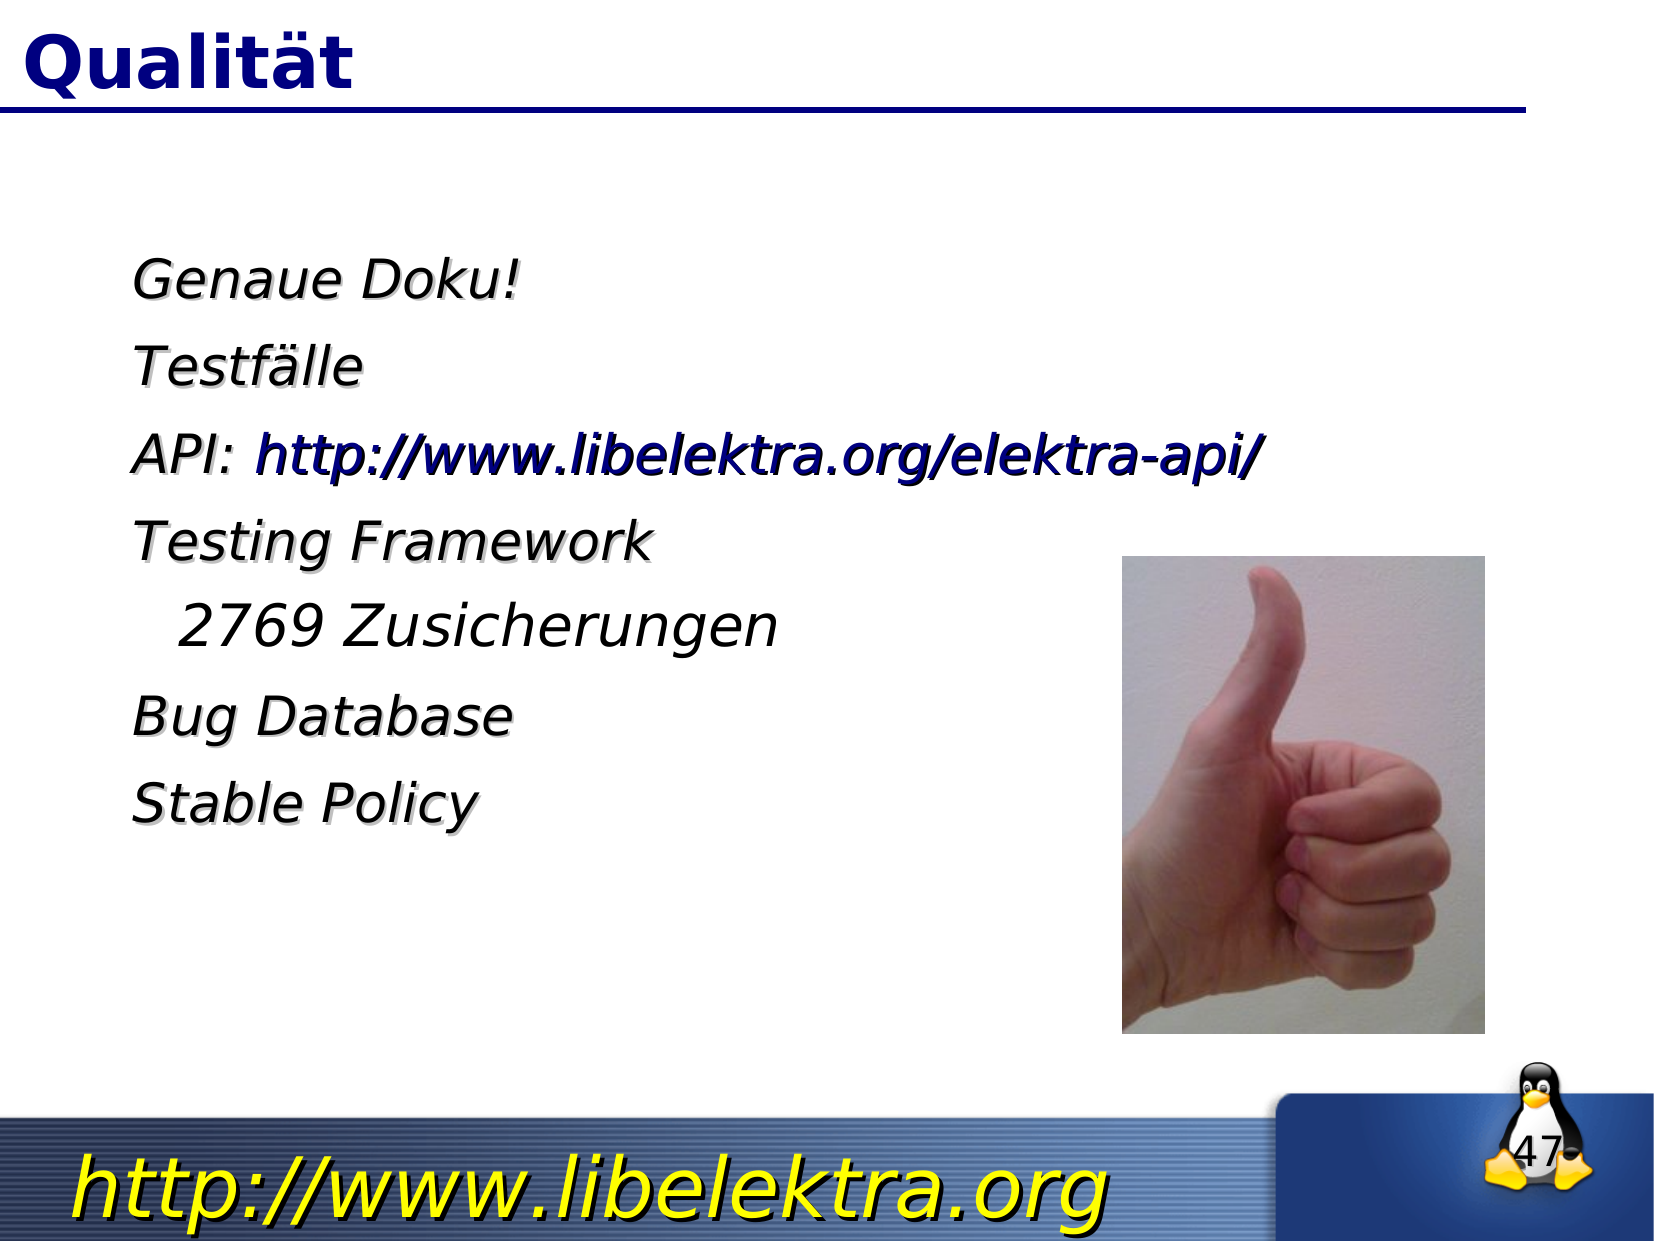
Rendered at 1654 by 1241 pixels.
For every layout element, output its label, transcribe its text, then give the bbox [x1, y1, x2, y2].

picture [1122, 556, 1485, 1034]
text_box Qualität [22, 14, 1611, 111]
picture [0, 1061, 1654, 1241]
list Genaue Doku! Testfälle API: http://www.libelektra.org/elektra-api/ Testing Framework 2769 Zusicherungen Bug Database Stable Policy [118, 236, 1630, 1033]
text_box <Nummer> [1312, 1122, 1566, 1178]
